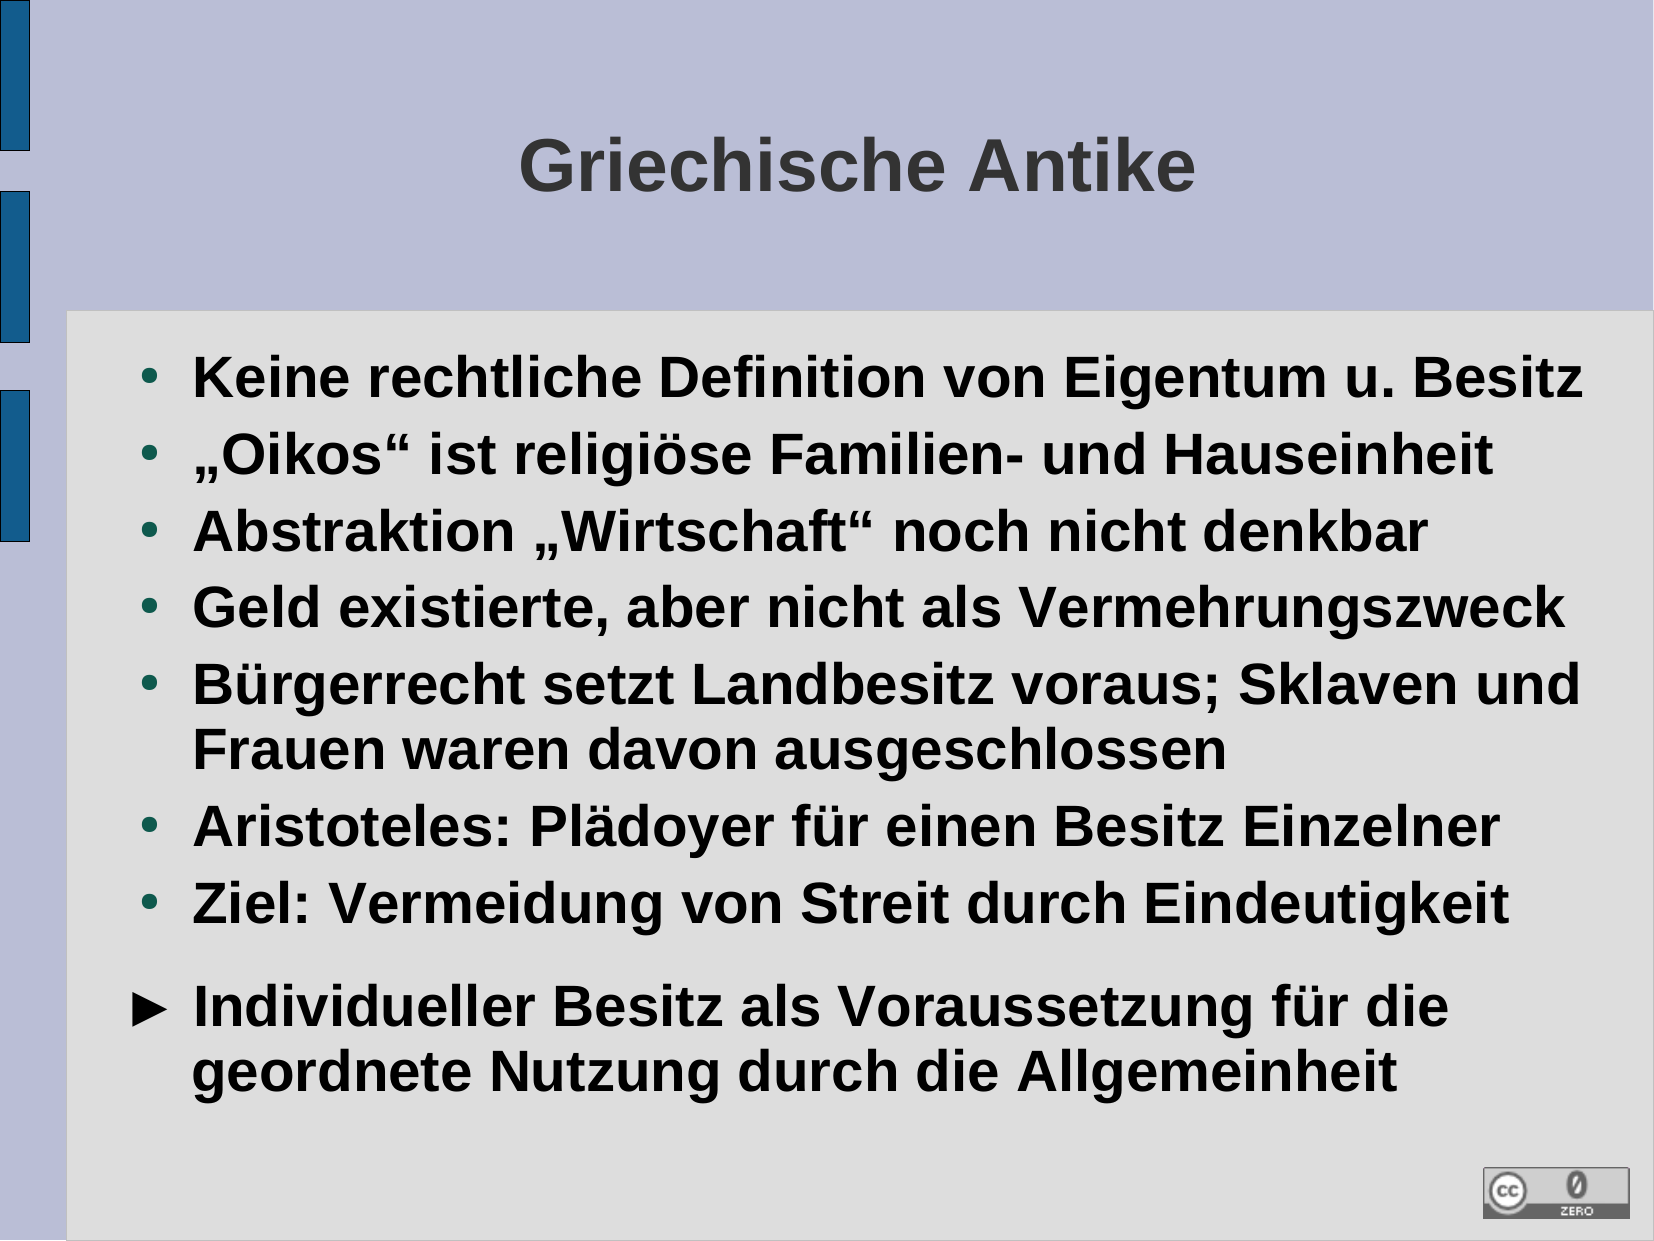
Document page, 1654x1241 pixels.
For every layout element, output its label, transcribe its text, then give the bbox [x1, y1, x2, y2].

title Griechische Antike [121, 61, 1595, 269]
list Keine rechtliche Definition von Eigentum u. Besitz „Oikos“ ist religiöse Familien- und Hauseinheit Abstraktion „Wirtschaft“ noch nicht denkbar Geld existierte, aber nicht als Vermehrungszweck Bürgerrecht setzt Landbesitz voraus; Sklaven und Frauen waren davon ausgeschlossen Aristoteles: Plädoyer für einen Besitz Einzelner Ziel: Vermeidung von Streit durch Eindeutigkeit ► Individueller Besitz als Voraussetzung für die geordnete Nutzung durch die Allgemeinheit [121, 344, 1595, 1137]
picture [1483, 1167, 1630, 1219]
